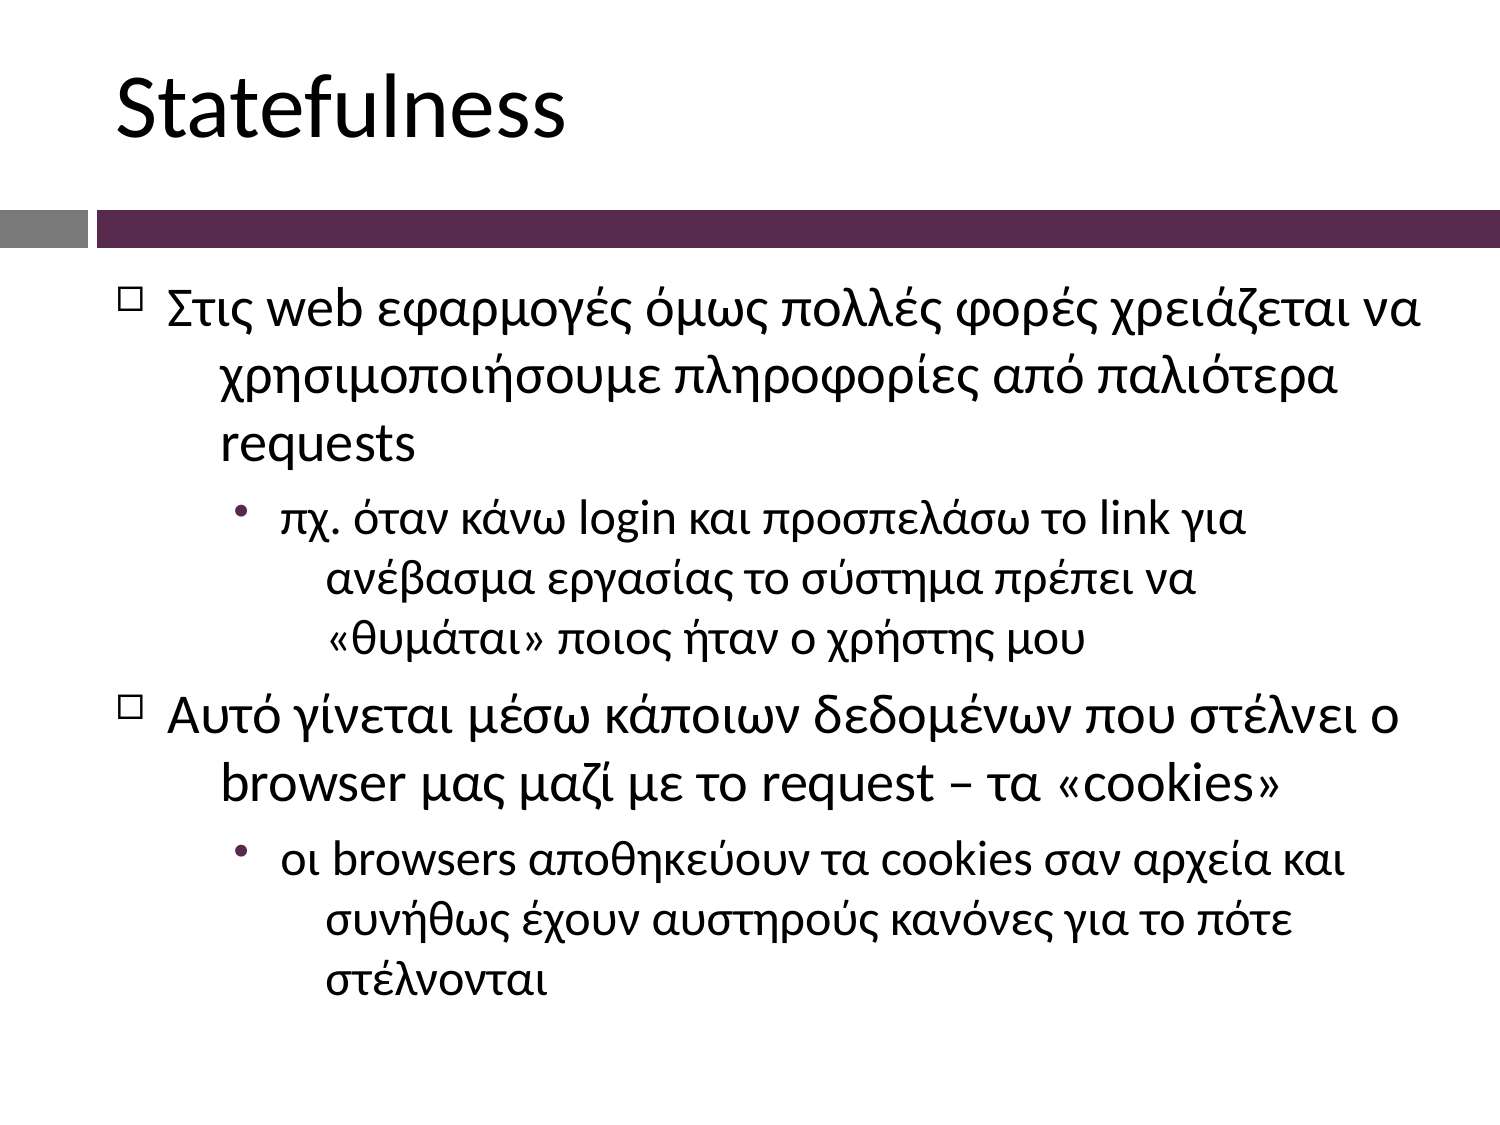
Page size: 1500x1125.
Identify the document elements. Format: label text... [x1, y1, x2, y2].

title Statefulness [100, 19, 1438, 182]
list Στις web εφαρμογές όμως πολλές φορές χρειάζεται να χρησιμοποιήσουμε πληροφορίες από παλιότερα requests πχ. όταν κάνω login και προσπελάσω το link για ανέβασμα εργασίας το σύστημα πρέπει να «θυμάται» ποιος ήταν ο χρήστης μου Αυτό γίνεται μέσω κάποιων δεδομένων που στέλνει ο browser μας μαζί με το request – τα «cookies» οι browsers αποθηκεύουν τα cookies σαν αρχεία και συνήθως έχουν αυστηρούς κανόνες για το πότε στέλνονται [100, 262, 1438, 1059]
